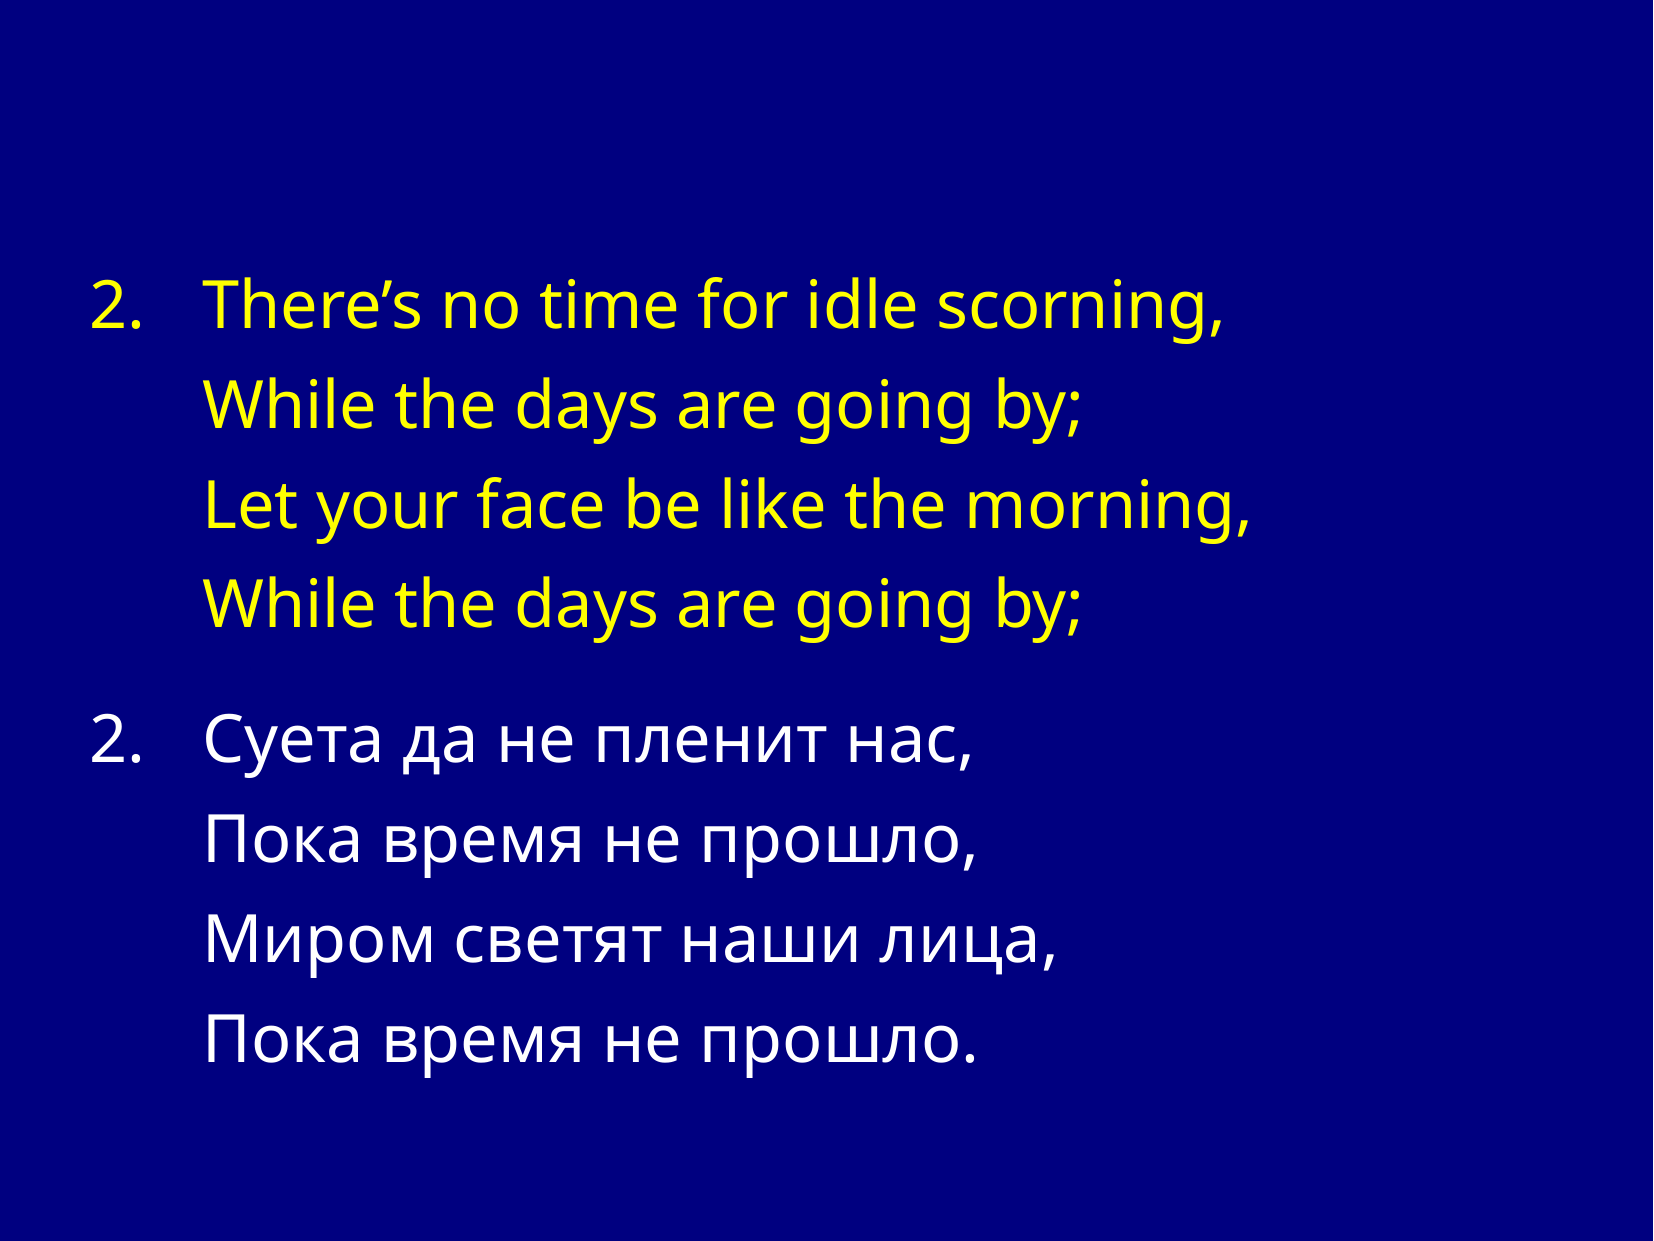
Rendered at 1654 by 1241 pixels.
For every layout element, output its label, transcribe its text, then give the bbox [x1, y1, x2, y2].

text_box 2. There’s no time for idle scorning, While the days are going by; Let your face be like the morning, While the days are going by; [75, 150, 1576, 638]
text_box 2. Суета да не пленит нас, Пока время не прошло, Миром светят наши лица, Пока время не прошло. [75, 675, 1576, 1163]
